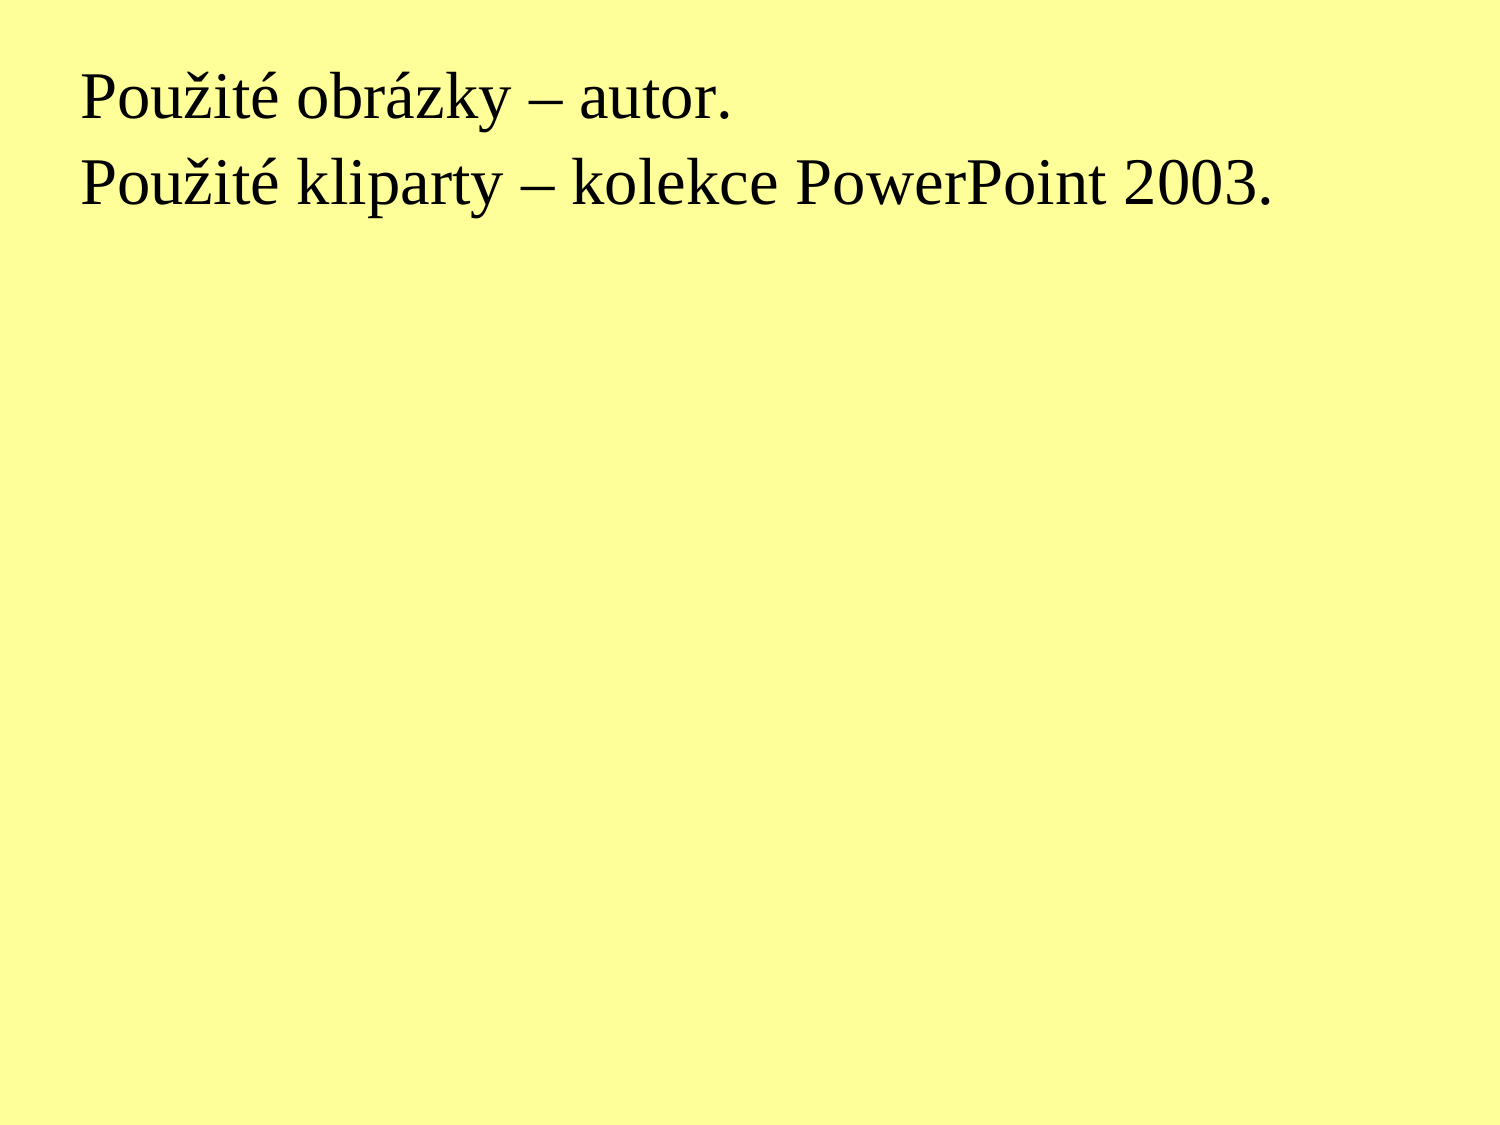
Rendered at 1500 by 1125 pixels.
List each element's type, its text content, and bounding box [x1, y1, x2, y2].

text_box Použité obrázky – autor. Použité kliparty – kolekce PowerPoint 2003. [65, 51, 1292, 228]
